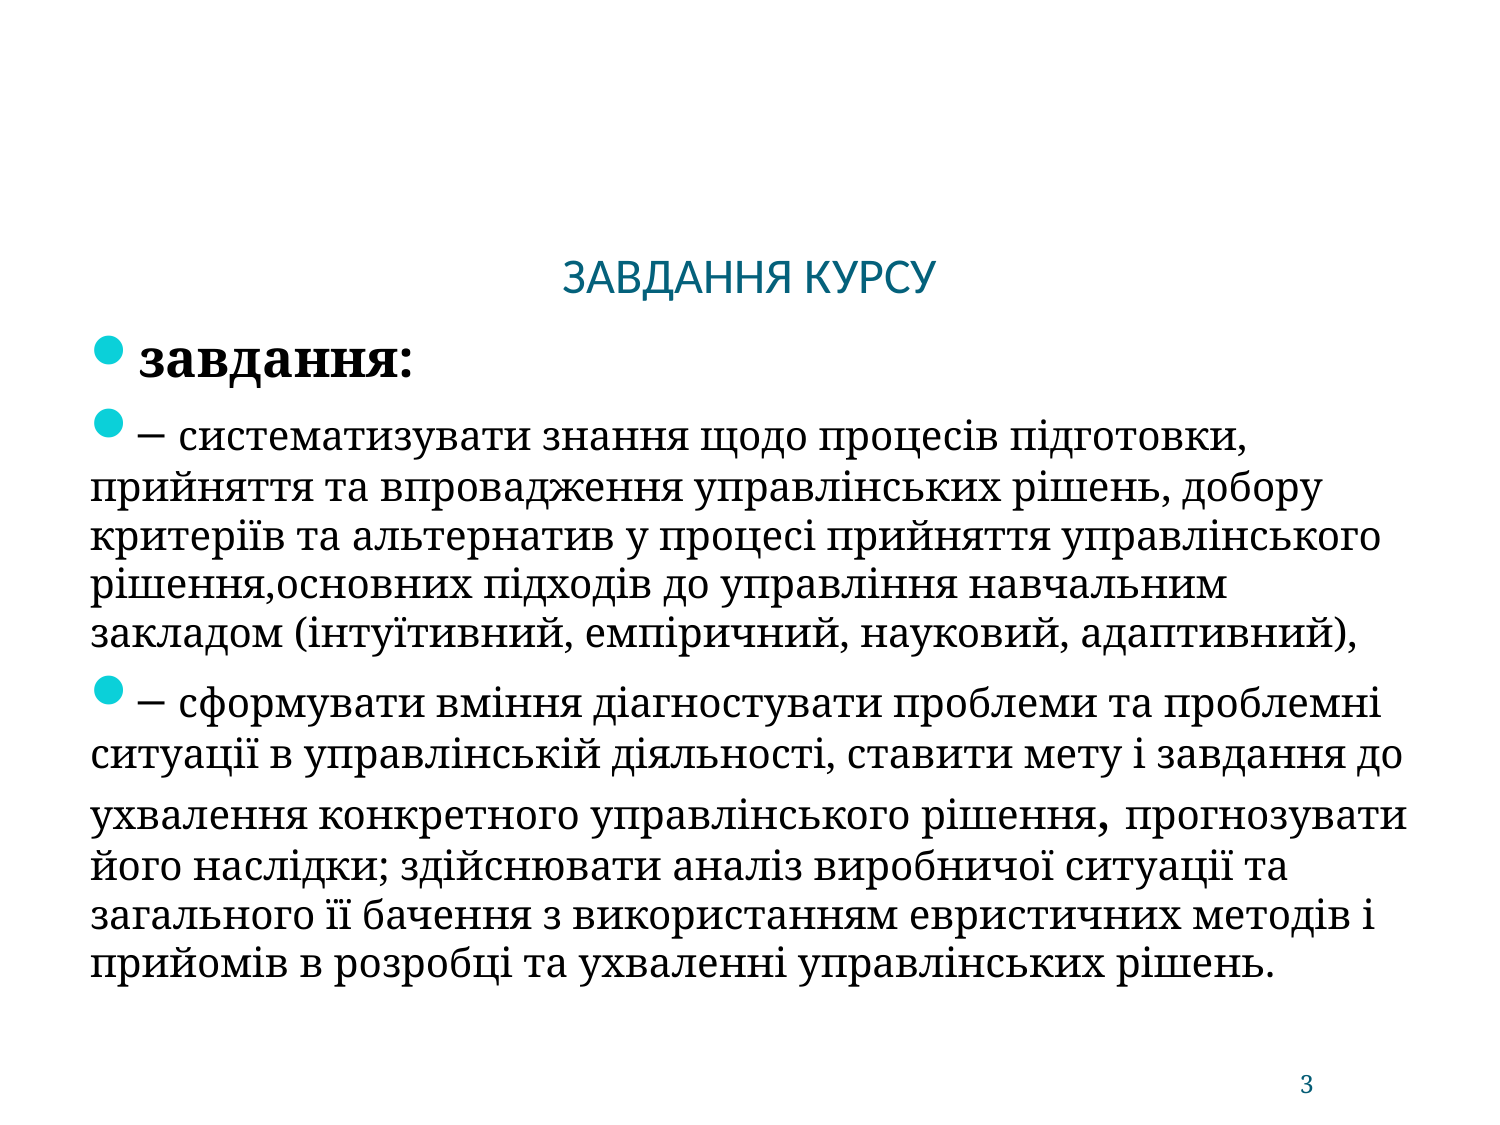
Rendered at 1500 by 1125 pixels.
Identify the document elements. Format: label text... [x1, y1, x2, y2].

title ЗАВДАННЯ КУРСУ [75, 115, 1426, 304]
list завдання: – систематизувати знання щодо процесів підготовки, прийняття та впровадження управлінських рішень, добору критеріїв та альтернатив у процесі прийняття управлінського рішення,основних підходів до управління навчальним закладом (інтуїтивний, емпіричний, науковий, адаптивний), – сформувати вміння діагностувати проблеми та проблемні ситуації в управлінській діяльності, ставити мету і завдання до ухвалення конкретного управлінського рішення, прогнозувати його наслідки; здійснювати аналіз виробничої ситуації та загального її бачення з використанням евристичних методів і прийомів в розробці та ухваленні управлінських рішень. [75, 317, 1426, 1038]
